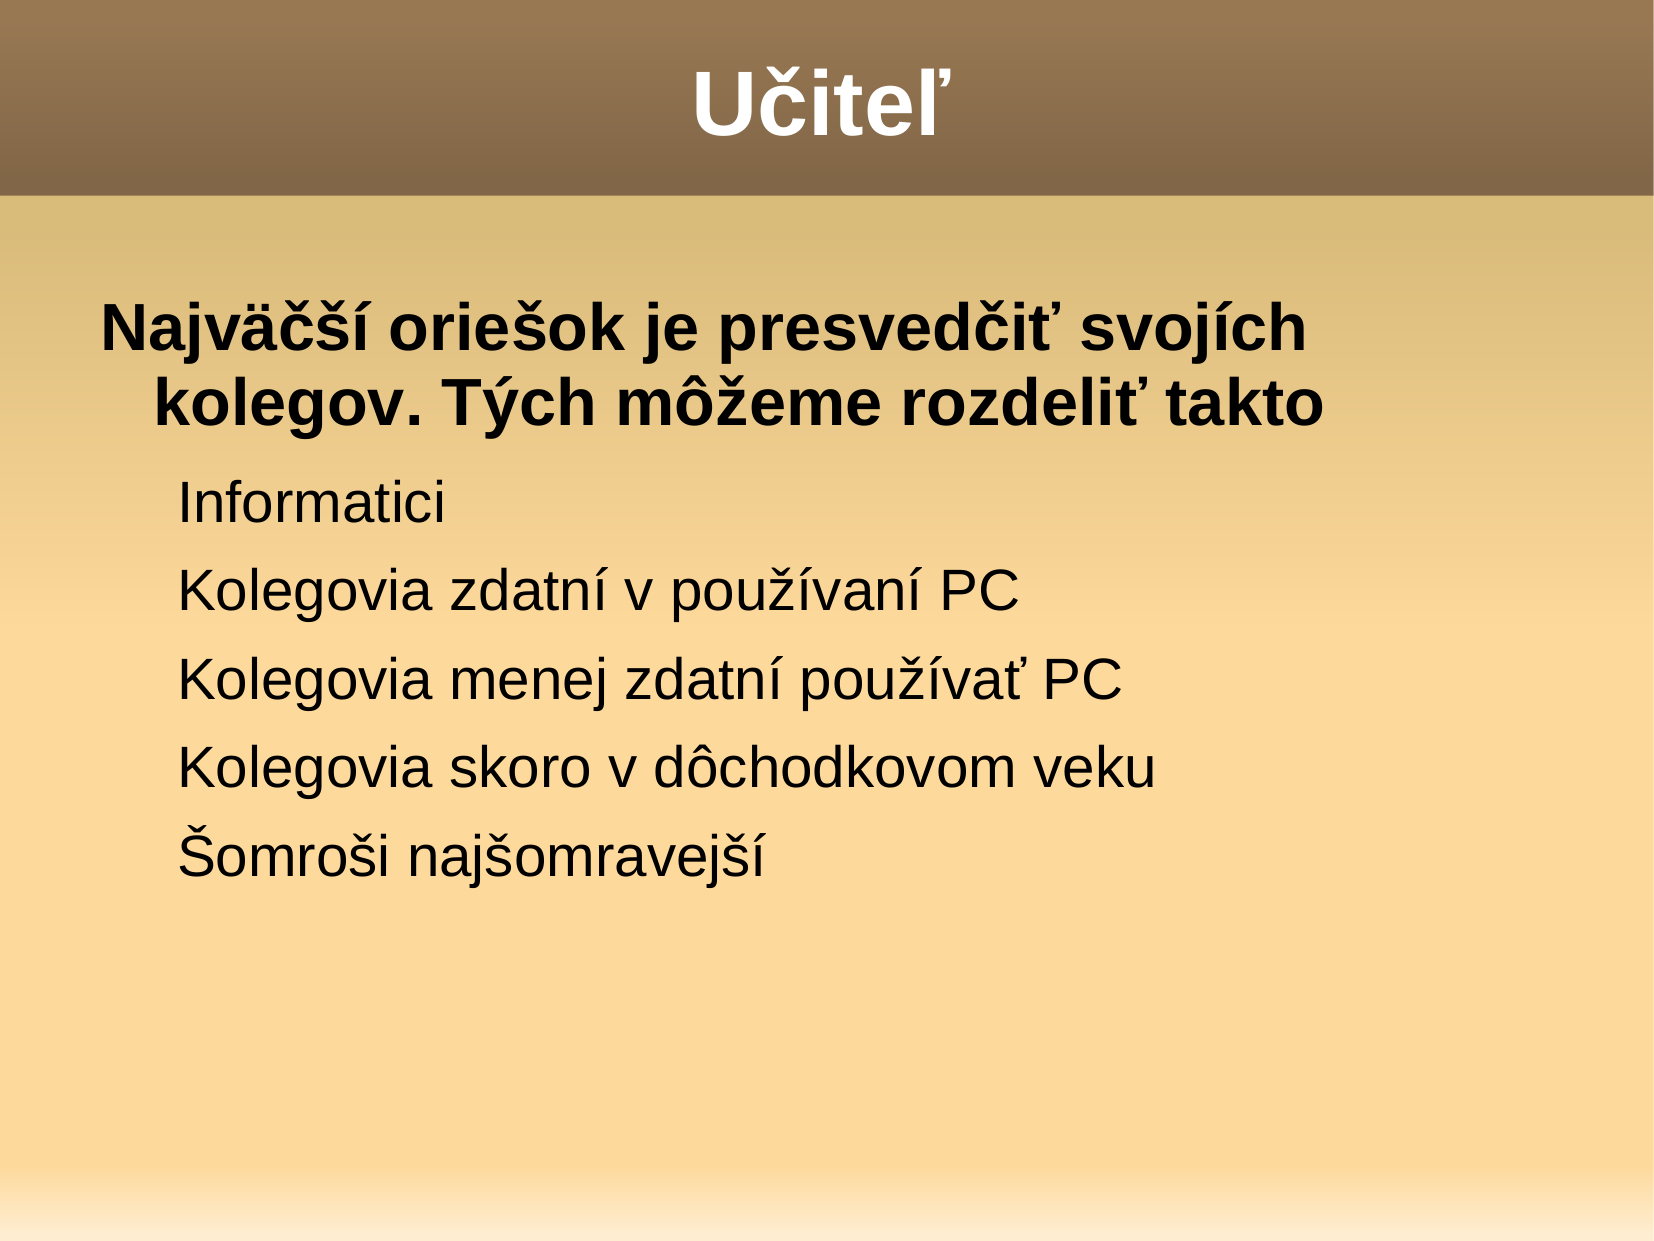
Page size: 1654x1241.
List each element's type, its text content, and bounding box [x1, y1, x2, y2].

picture [0, 0, 1654, 1241]
title Učiteľ [76, 0, 1565, 208]
list Najväčší oriešok je presvedčiť svojích kolegov. Tých môžeme rozdeliť takto Informatici Kolegovia zdatní v používaní PC Kolegovia menej zdatní používať PC Kolegovia skoro v dôchodkovom veku Šomroši najšomravejší [82, 290, 1571, 1109]
